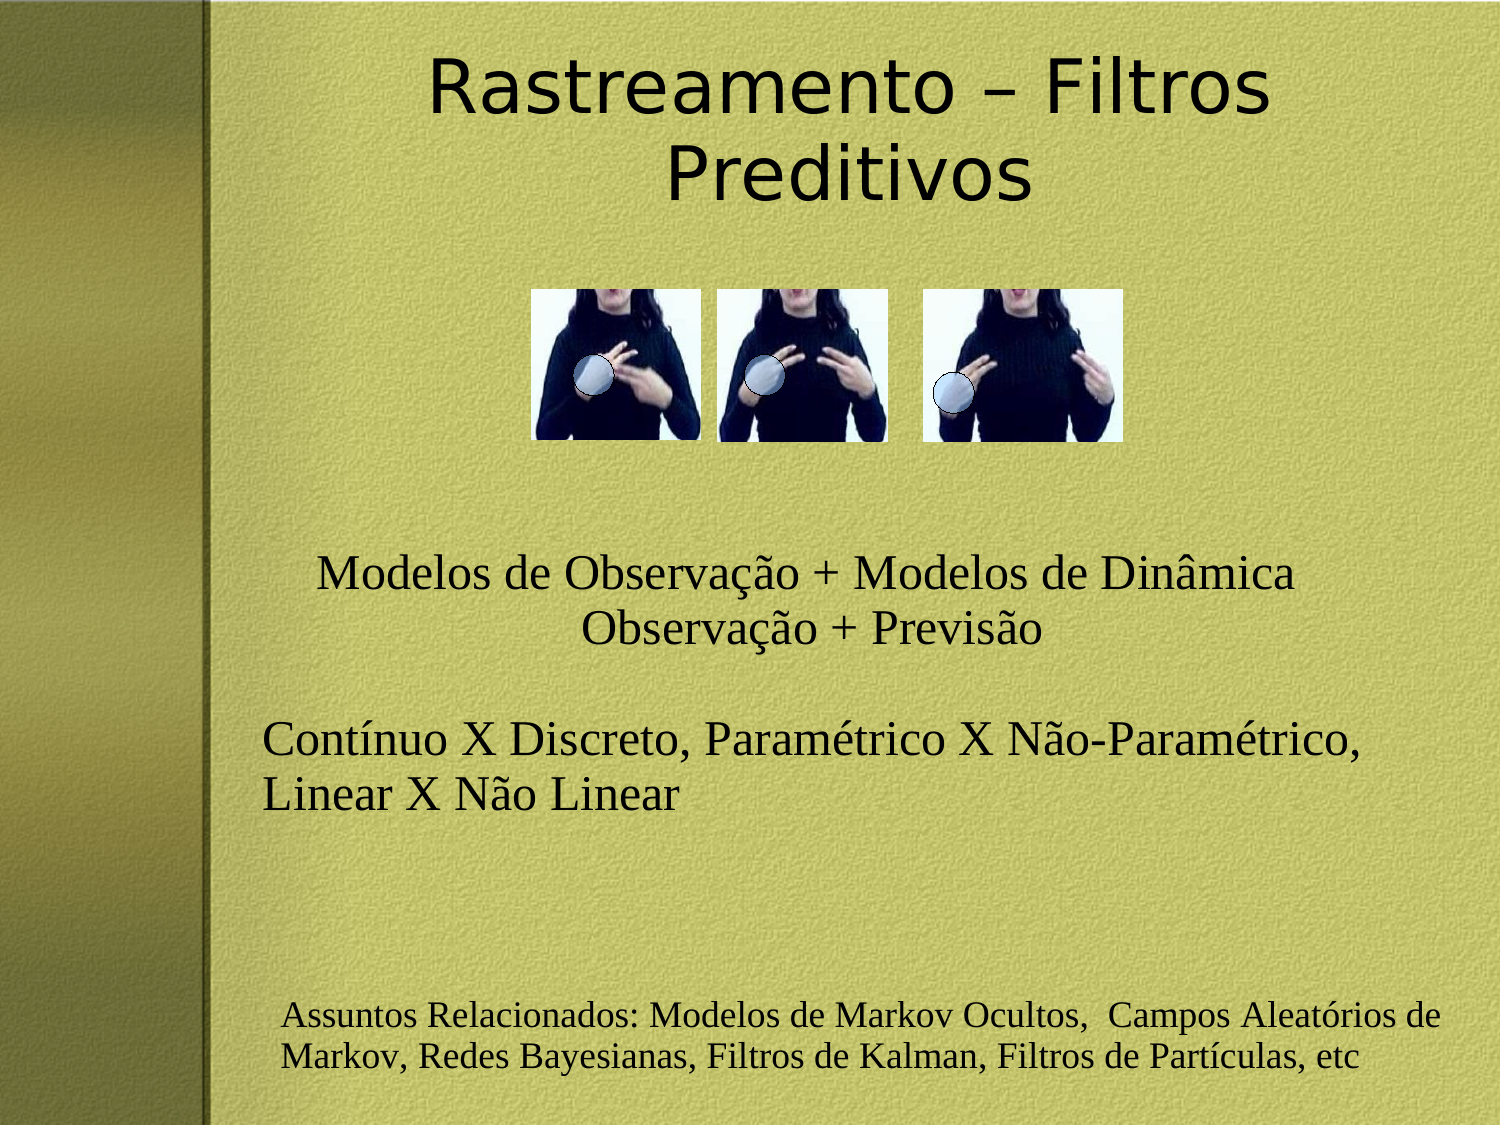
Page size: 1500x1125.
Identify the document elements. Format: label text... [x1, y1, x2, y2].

picture [0, 0, 1500, 1125]
text_box Modelos de Observação + Modelos de Dinâmica Observação + Previsão Contínuo X Discreto, Paramétrico X Não-Paramétrico, Linear X Não Linear [248, 537, 1380, 899]
text_box [933, 372, 975, 414]
text_box Assuntos Relacionados: Modelos de Markov Ocultos, Campos Aleatórios de Markov, Redes Bayesianas, Filtros de Kalman, Filtros de Partículas, etc [265, 986, 1500, 1106]
text_box [744, 354, 786, 396]
title Rastreamento – Filtros Preditivos [237, 20, 1463, 242]
text_box [572, 354, 615, 396]
